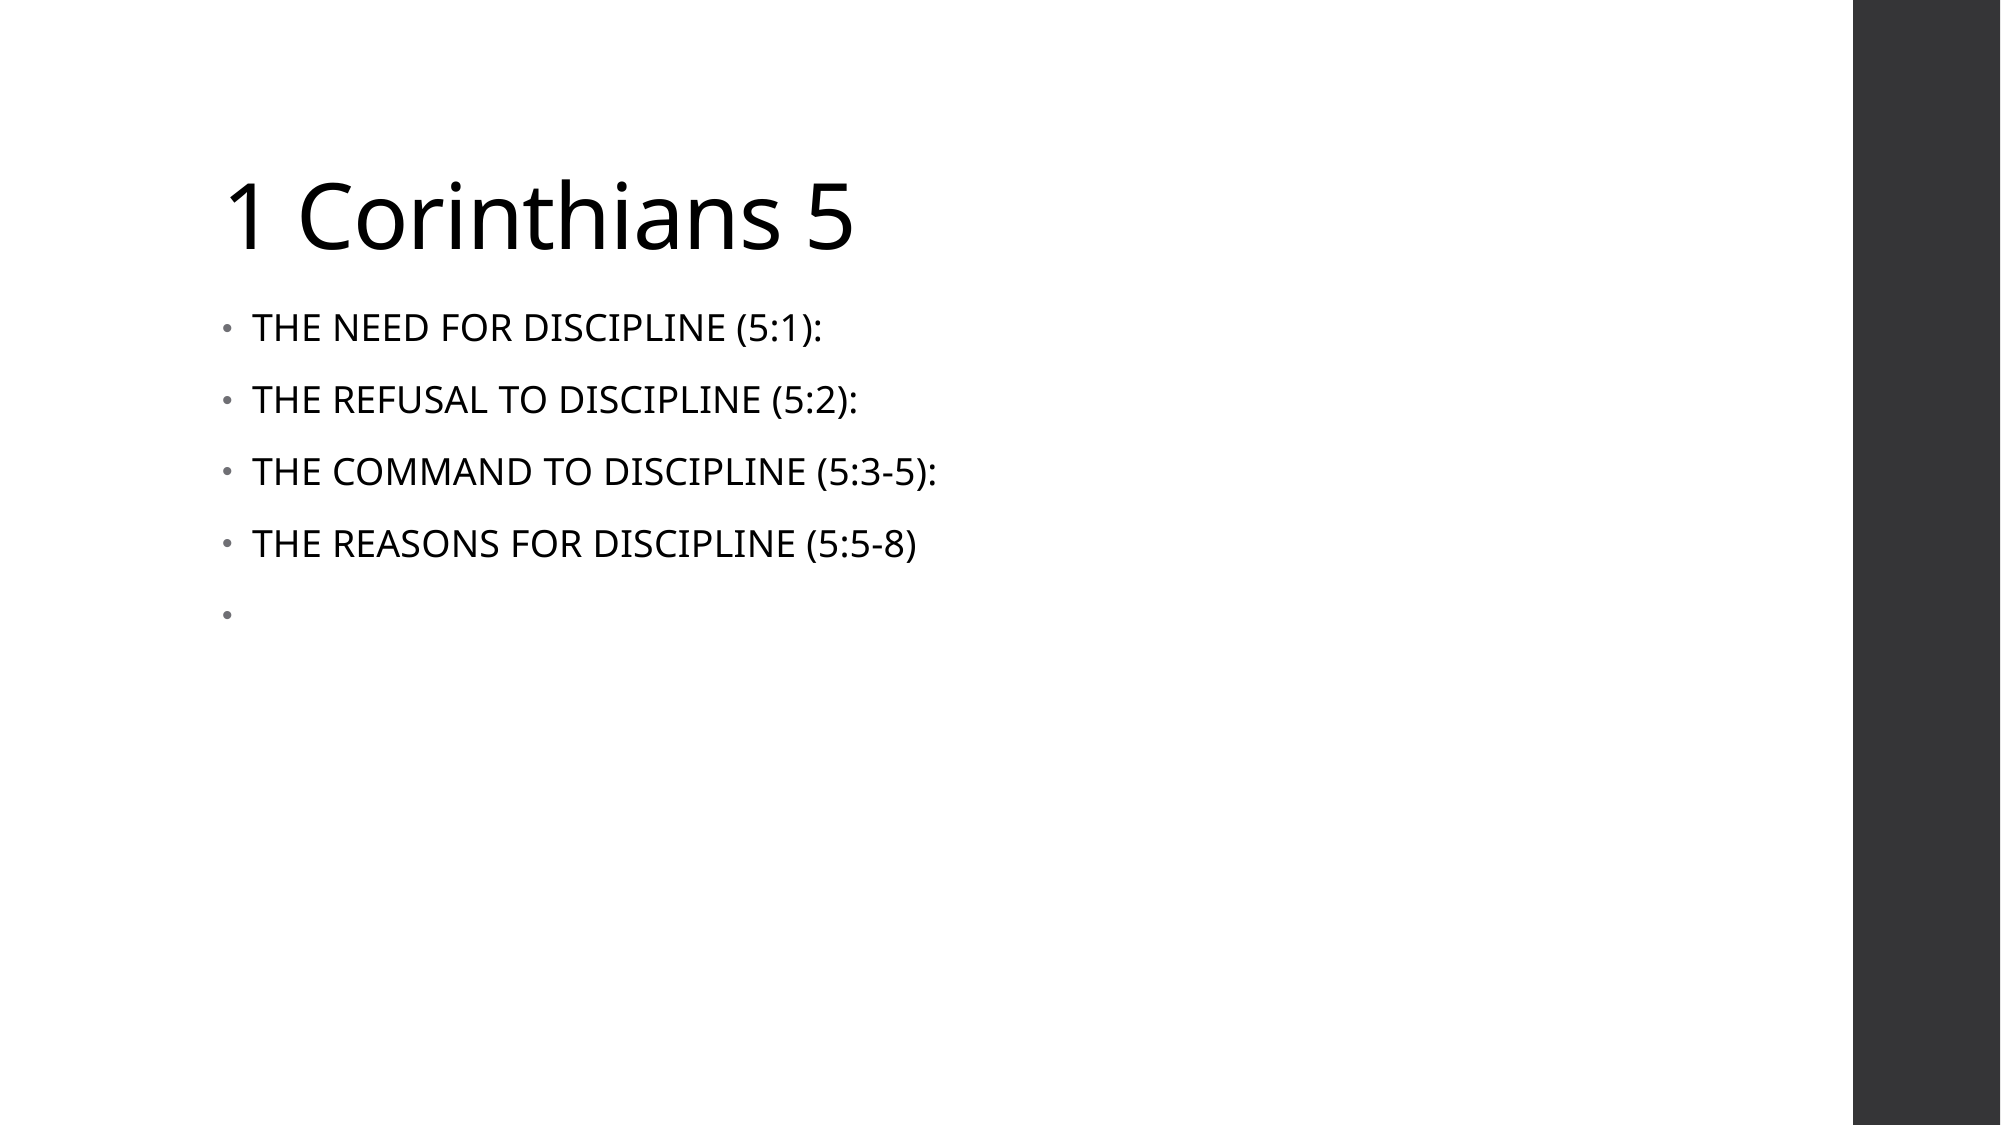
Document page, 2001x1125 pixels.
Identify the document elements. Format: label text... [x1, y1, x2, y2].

title 1 Corinthians 5 [206, 60, 1797, 278]
list THE NEED FOR DISCIPLINE (5:1): THE REFUSAL TO DISCIPLINE (5:2): THE COMMAND TO DISCIPLINE (5:3-5): THE REASONS FOR DISCIPLINE (5:5-8) [206, 299, 1617, 1014]
